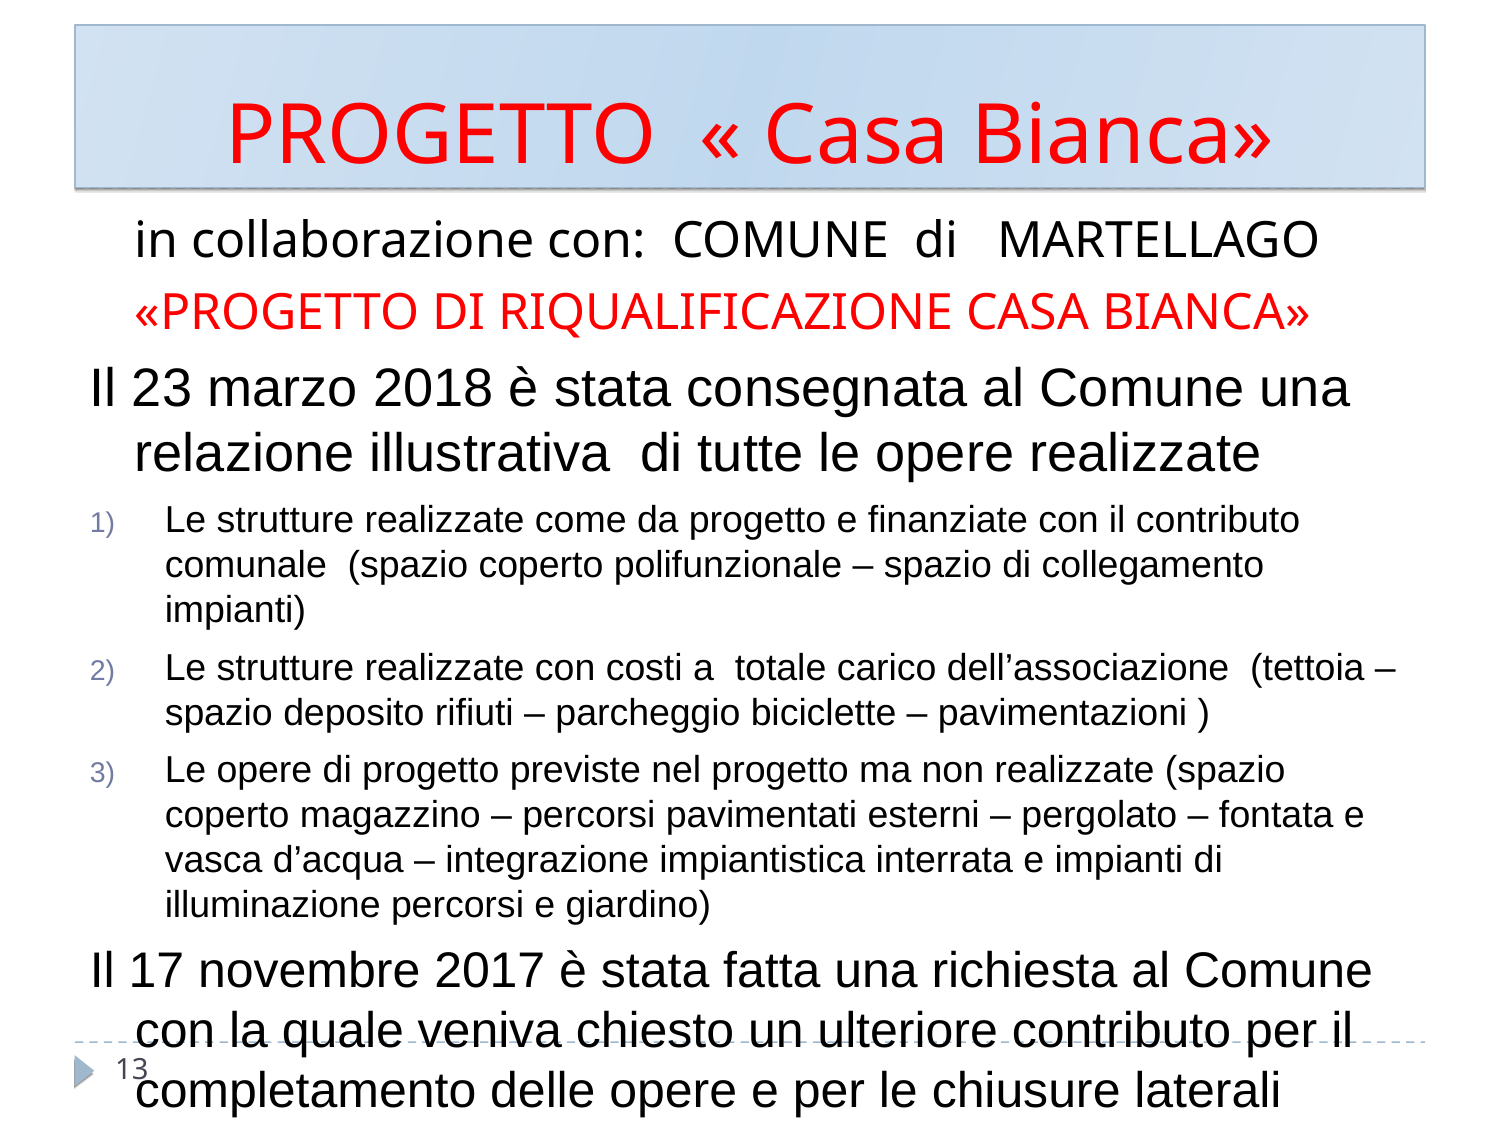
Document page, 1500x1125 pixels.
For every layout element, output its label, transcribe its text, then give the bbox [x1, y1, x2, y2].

list in collaborazione con: COMUNE di MARTELLAGO «PROGETTO DI RIQUALIFICAZIONE CASA BIANCA» Il 23 marzo 2018 è stata consegnata al Comune una relazione illustrativa di tutte le opere realizzate Le strutture realizzate come da progetto e finanziate con il contributo comunale (spazio coperto polifunzionale – spazio di collegamento impianti) Le strutture realizzate con costi a totale carico dell’associazione (tettoia –spazio deposito rifiuti – parcheggio biciclette – pavimentazioni ) Le opere di progetto previste nel progetto ma non realizzate (spazio coperto magazzino – percorsi pavimentati esterni – pergolato – fontata e vasca d’acqua – integrazione impiantistica interrata e impianti di illuminazione percorsi e giardino) Il 17 novembre 2017 è stata fatta una richiesta al Comune con la quale veniva chiesto un ulteriore contributo per il completamento delle opere e per le chiusure laterali dello spazio coperto polifunzionale e dello spazio di collegamento [75, 200, 1425, 1010]
slide_number <numero> [100, 1042, 426, 1103]
title PROGETTO « Casa Bianca» [75, 24, 1425, 188]
footer [475, 1042, 1051, 1103]
